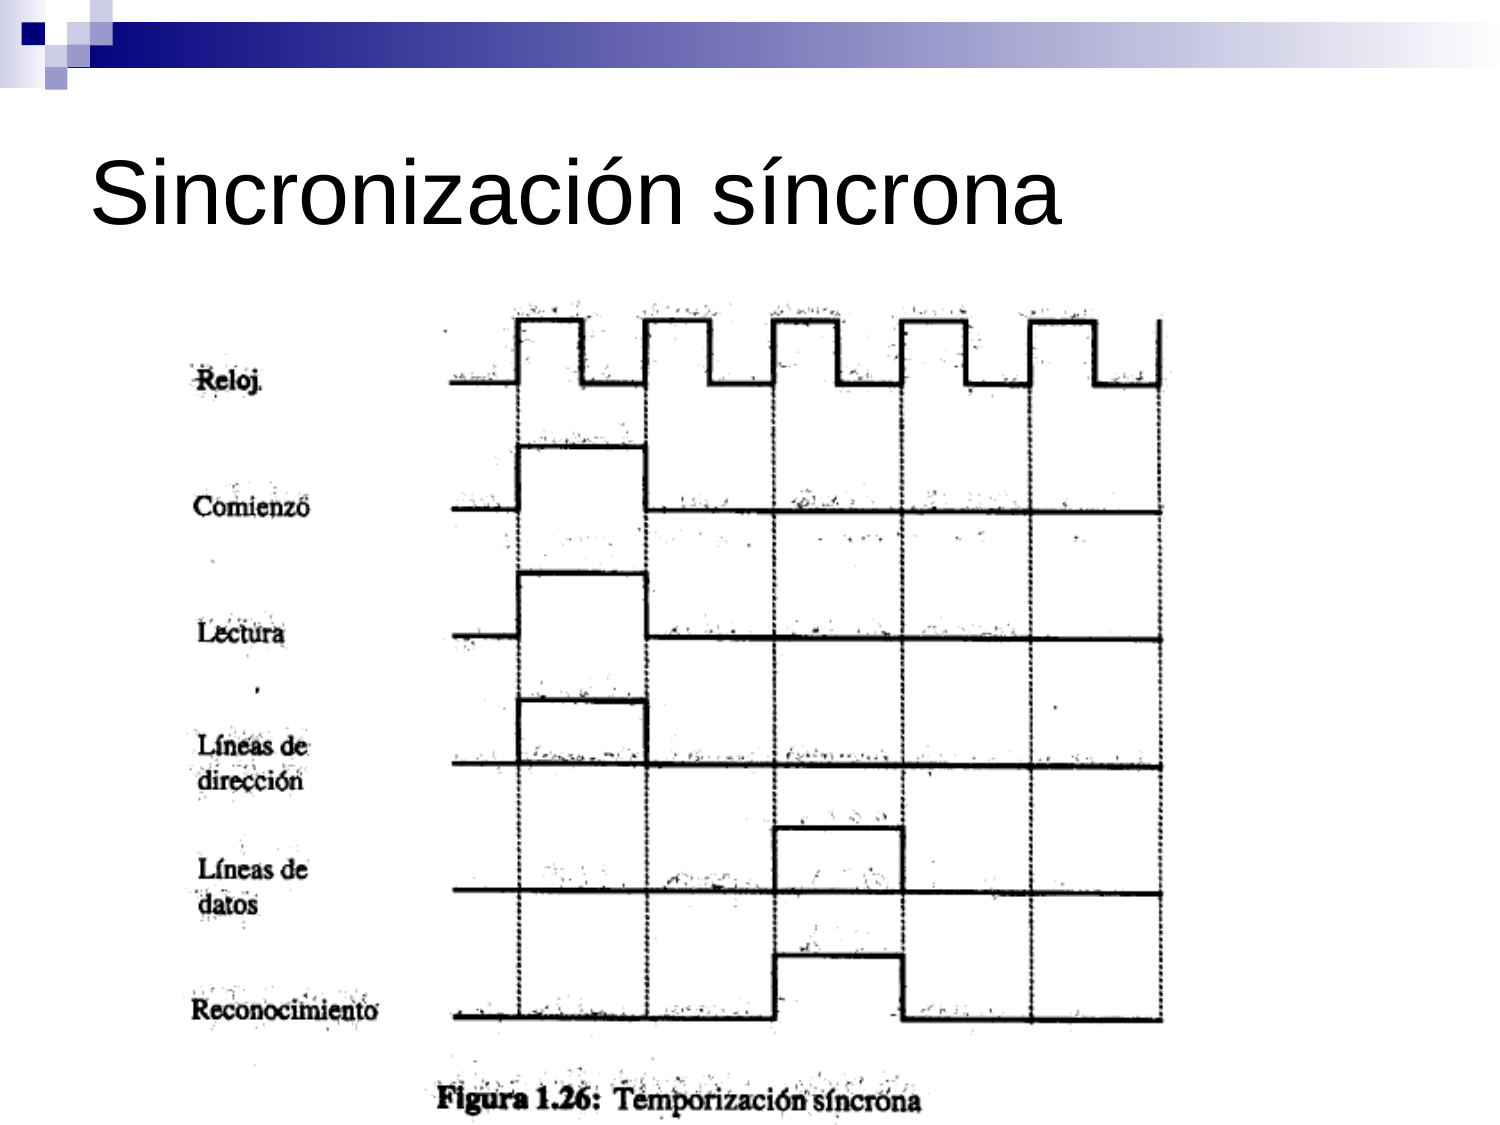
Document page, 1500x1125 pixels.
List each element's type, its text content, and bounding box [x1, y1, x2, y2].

picture [183, 252, 1188, 1125]
title Sincronización síncrona [75, 75, 1426, 301]
